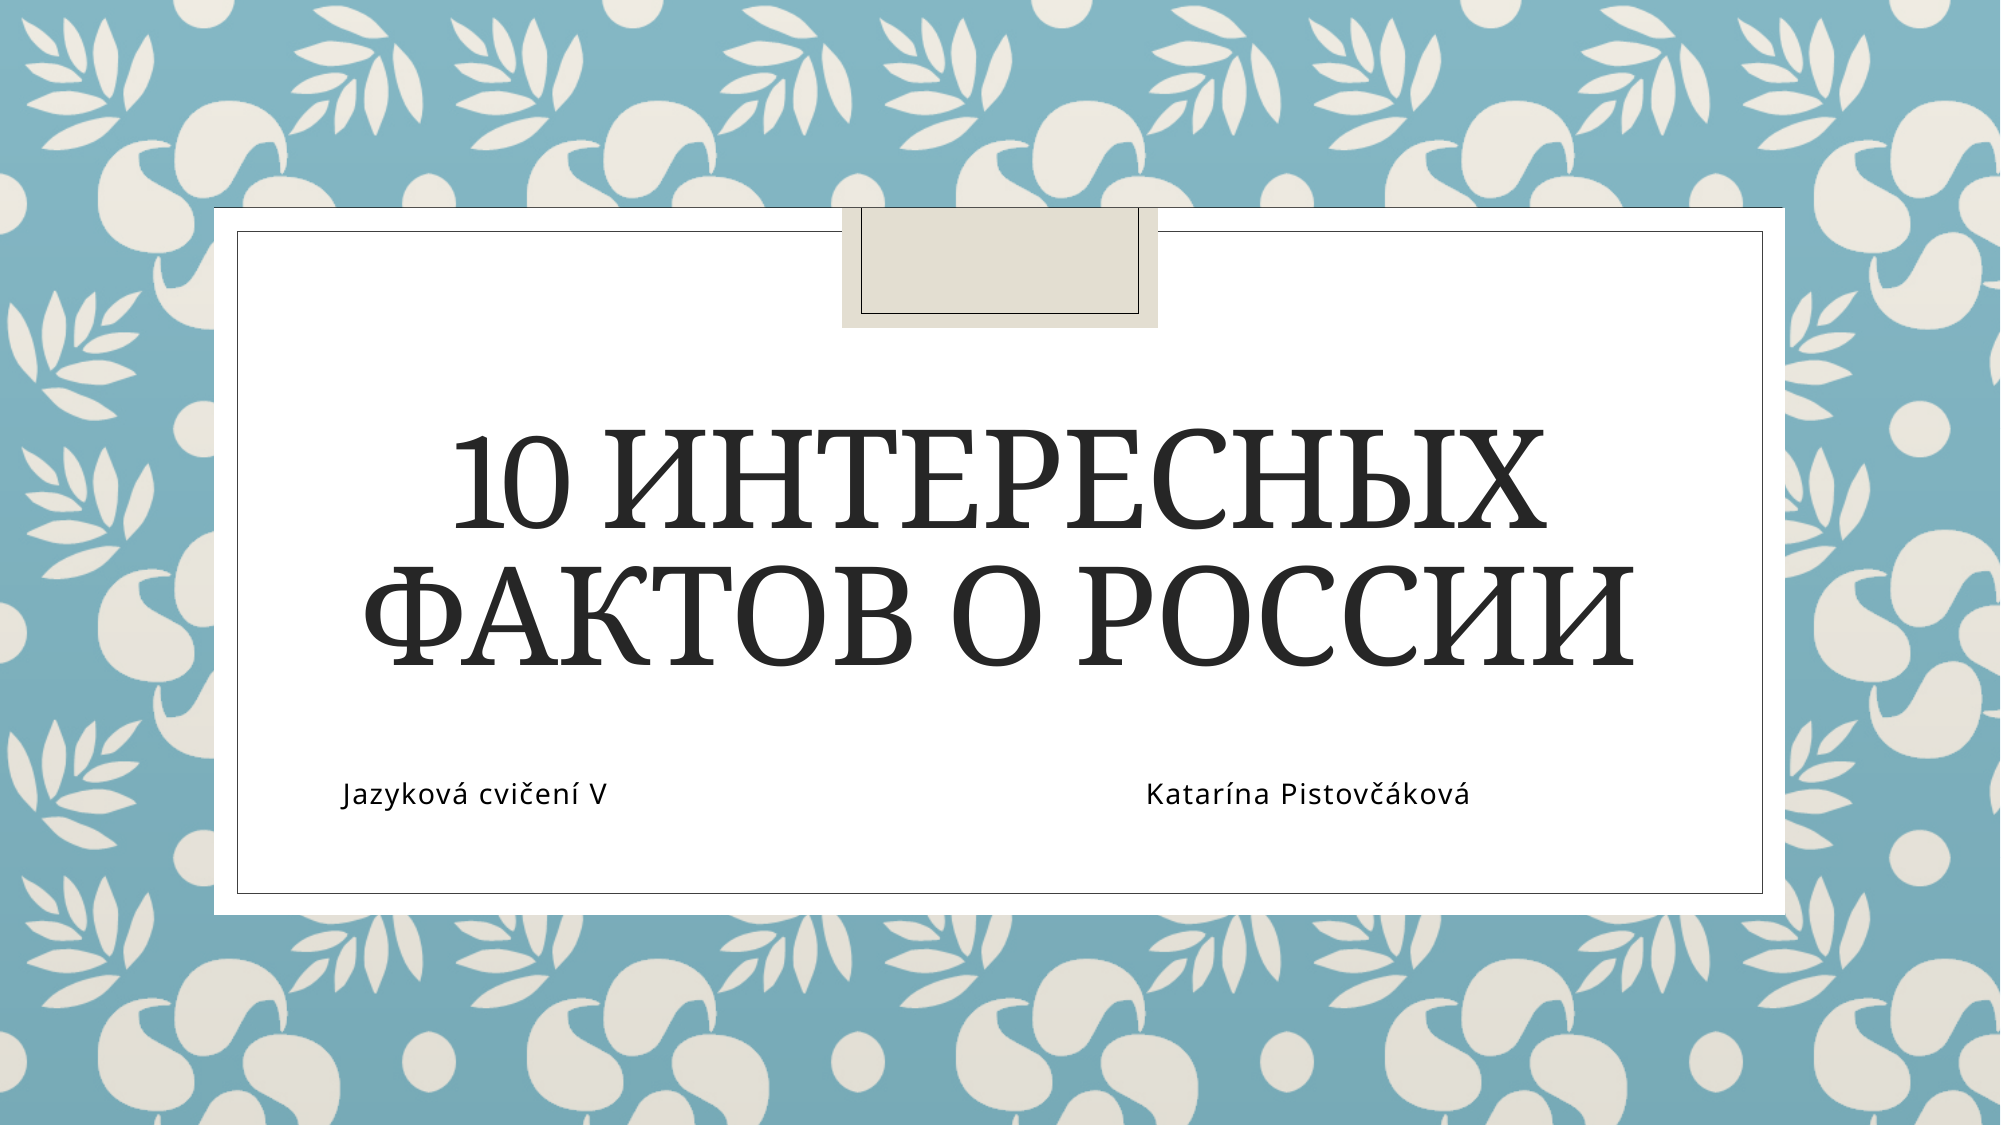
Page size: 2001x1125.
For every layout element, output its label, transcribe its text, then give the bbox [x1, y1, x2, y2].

title 10 интересных фактов о России [256, 343, 1744, 768]
subtitle Jazyková cvičení V Katarína Pistovčáková [256, 768, 1744, 844]
